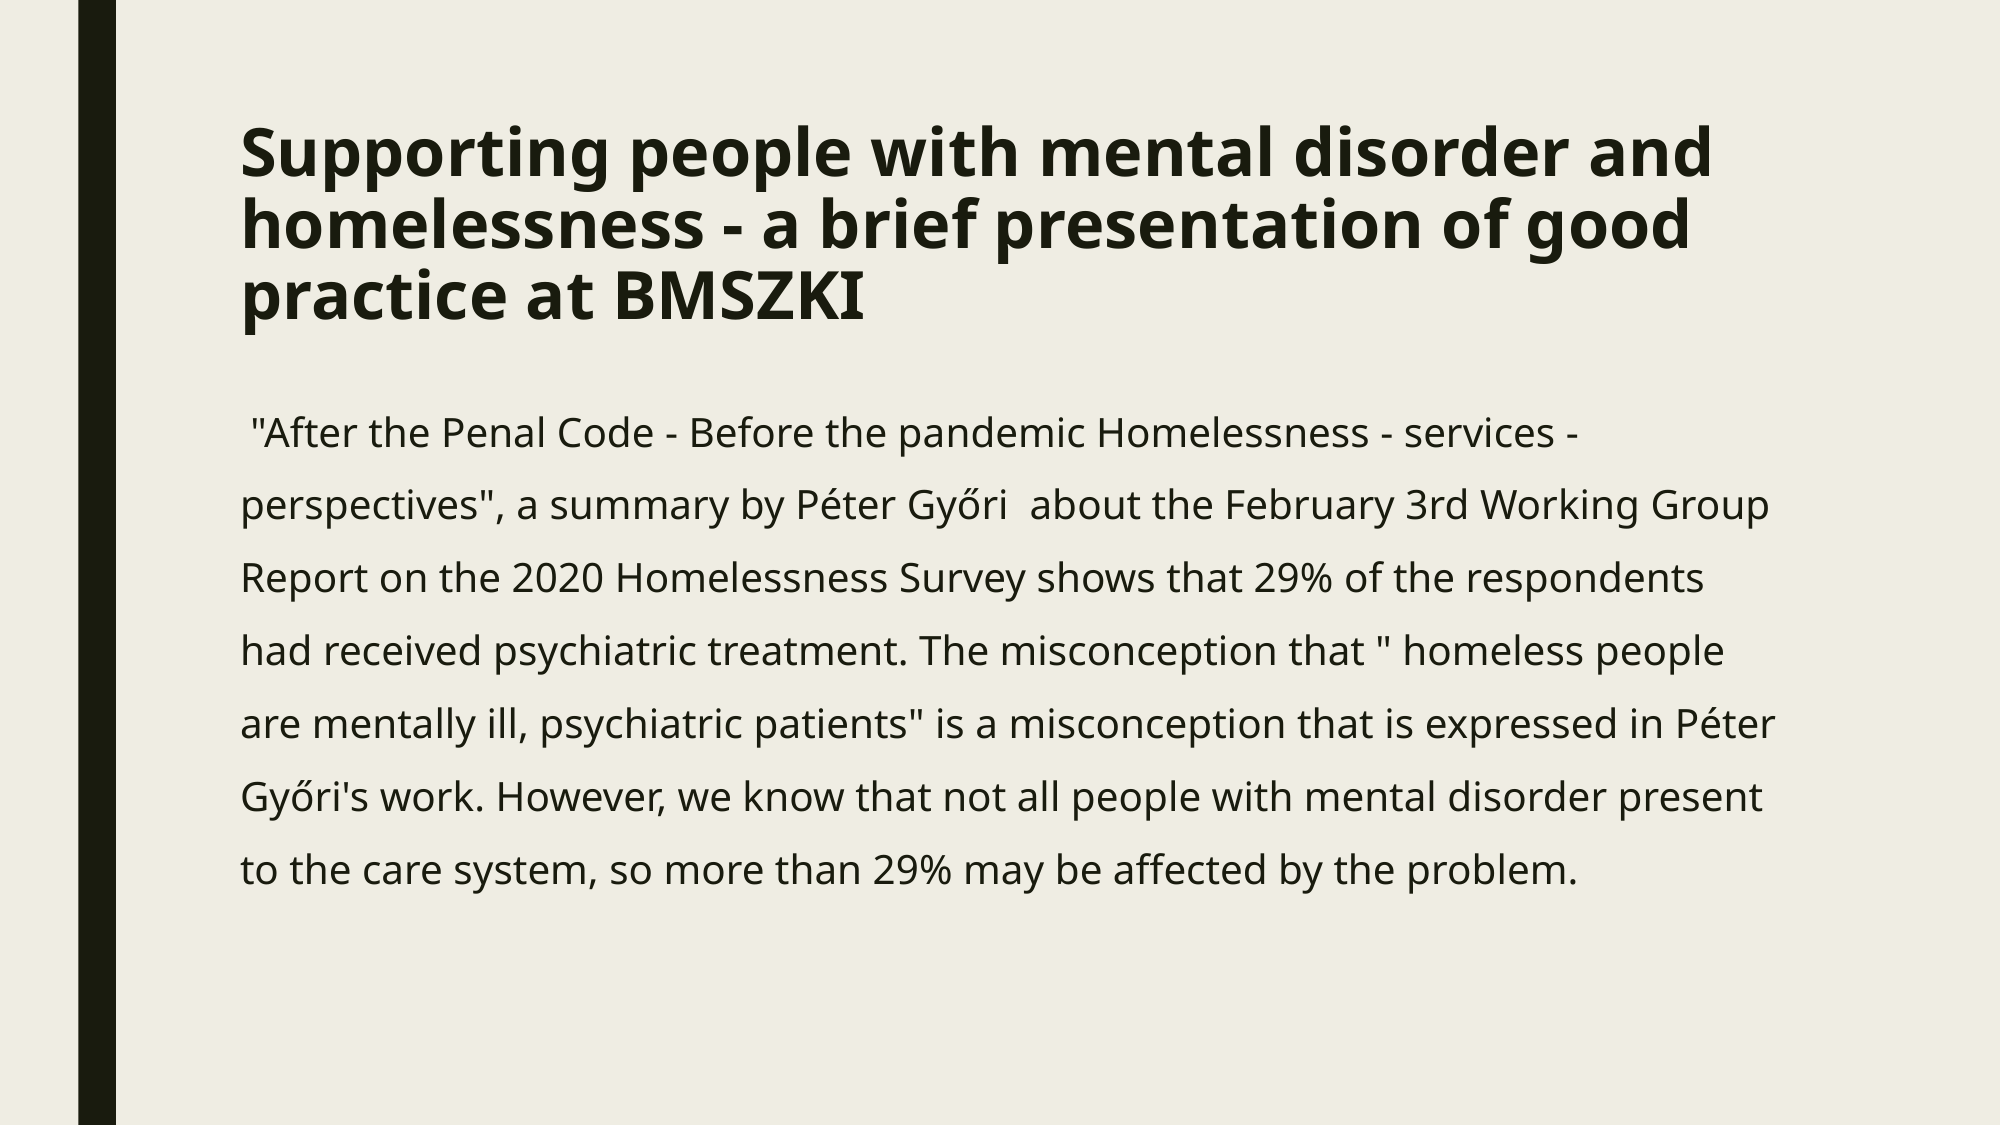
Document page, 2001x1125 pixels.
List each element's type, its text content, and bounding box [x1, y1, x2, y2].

title Supporting people with mental disorder and homelessness - a brief presentation of good practice at BMSZKI [225, 112, 1801, 357]
list "After the Penal Code - Before the pandemic Homelessness - services - perspectives", a summary by Péter Győri about the February 3rd Working Group Report on the 2020 Homelessness Survey shows that 29% of the respondents had received psychiatric treatment. The misconception that " homeless people are mentally ill, psychiatric patients" is a misconception that is expressed in Péter Győri's work. However, we know that not all people with mental disorder present to the care system, so more than 29% may be affected by the problem. [225, 375, 1801, 963]
